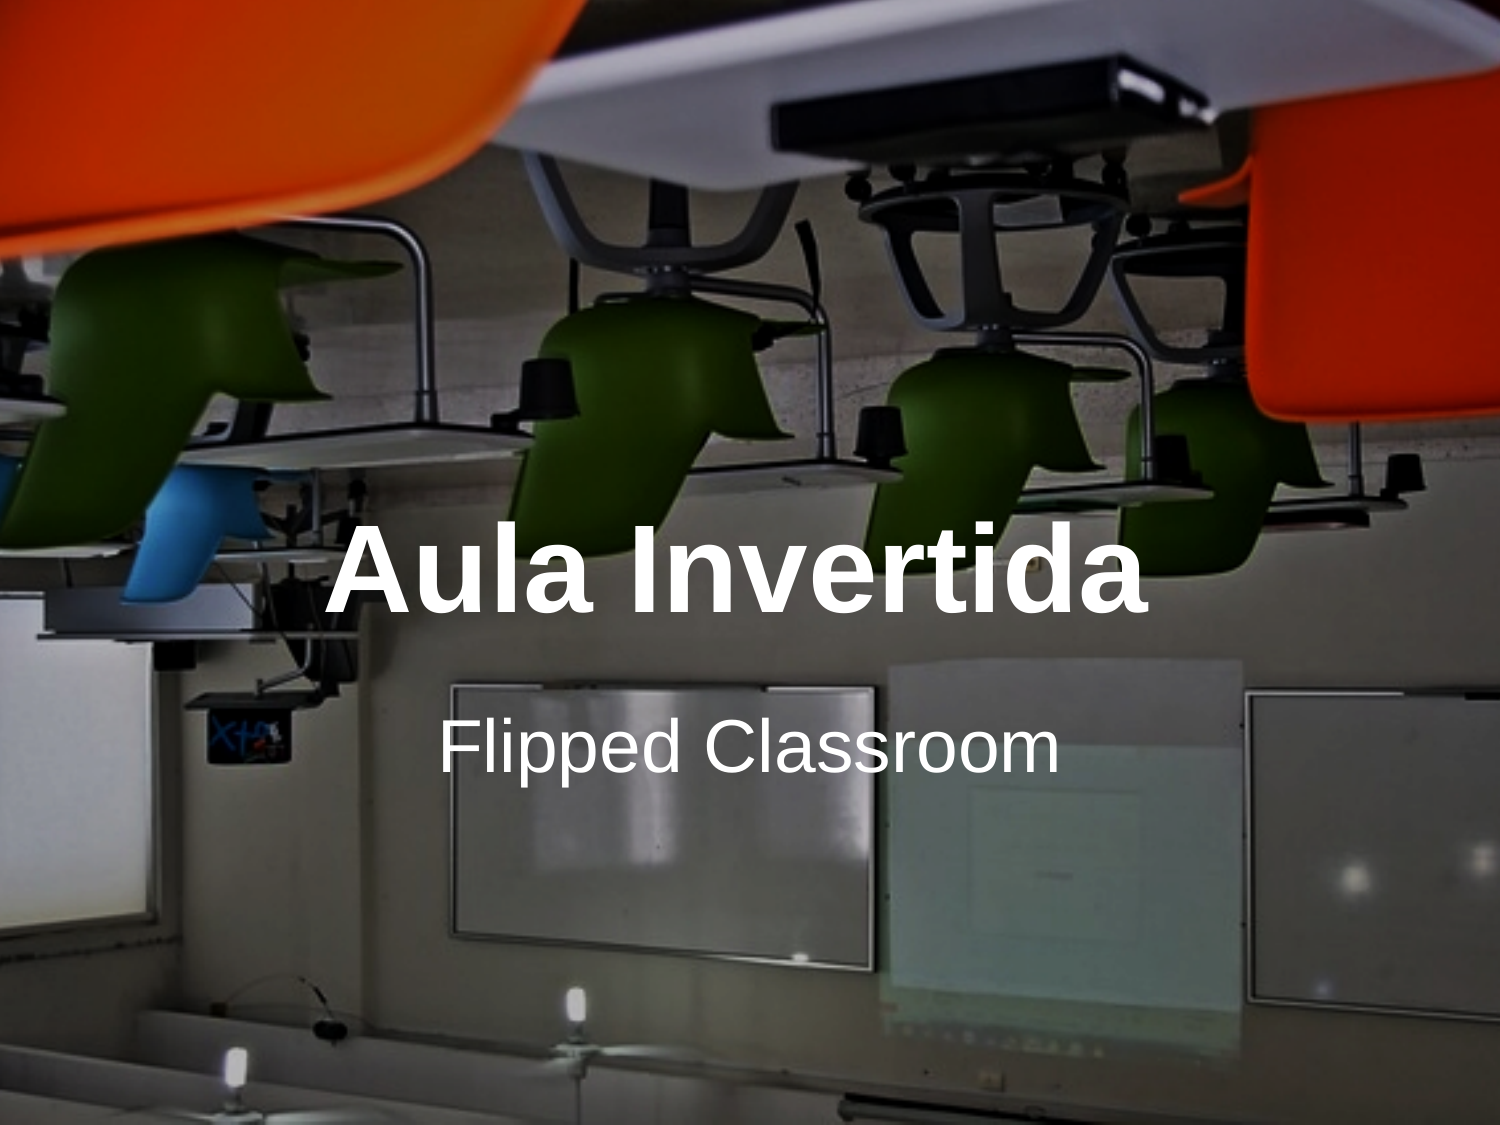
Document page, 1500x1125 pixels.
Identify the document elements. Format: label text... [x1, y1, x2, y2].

title Aula Invertida [154, 284, 1318, 841]
picture [0, 0, 1500, 1125]
subtitle Flipped Classroom [227, 682, 1273, 807]
